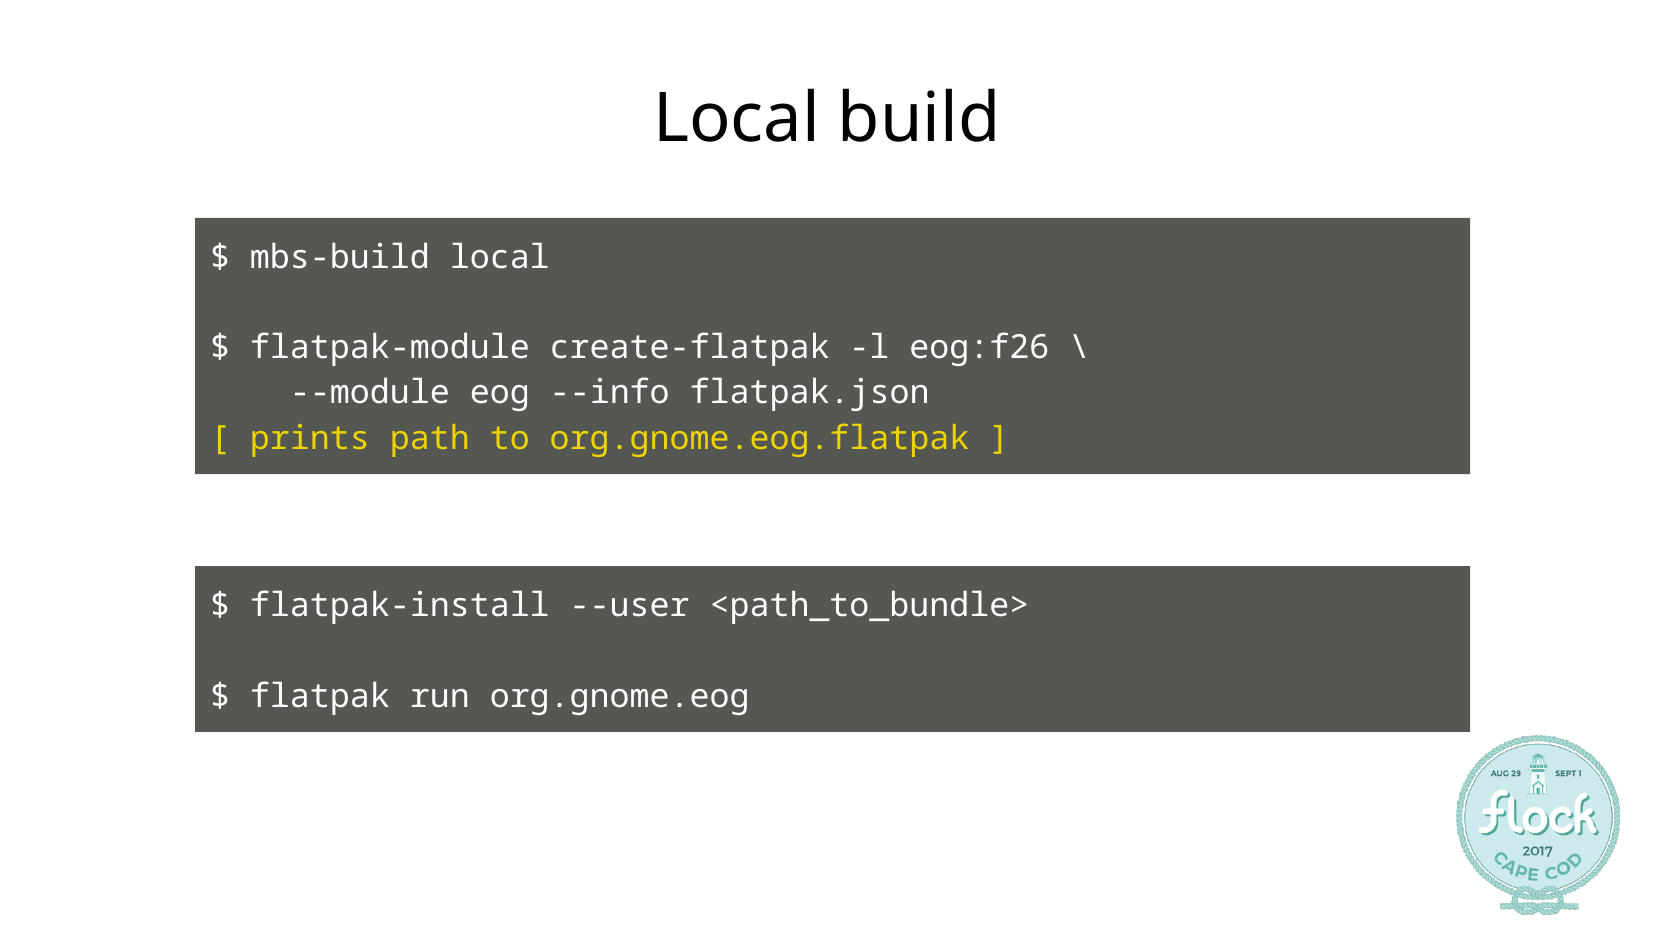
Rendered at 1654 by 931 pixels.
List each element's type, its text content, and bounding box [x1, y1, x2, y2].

text_box $ flatpak-install --user <path_to_bundle> $ flatpak run org.gnome.eog [195, 566, 1471, 721]
title Local build [82, 37, 1571, 193]
picture [1456, 735, 1620, 915]
subtitle $ mbs-build local $ flatpak-module create-flatpak -l eog:f26 \ --module eog --info flatpak.json [ prints path to org.gnome.eog.flatpak ] [195, 217, 1471, 451]
